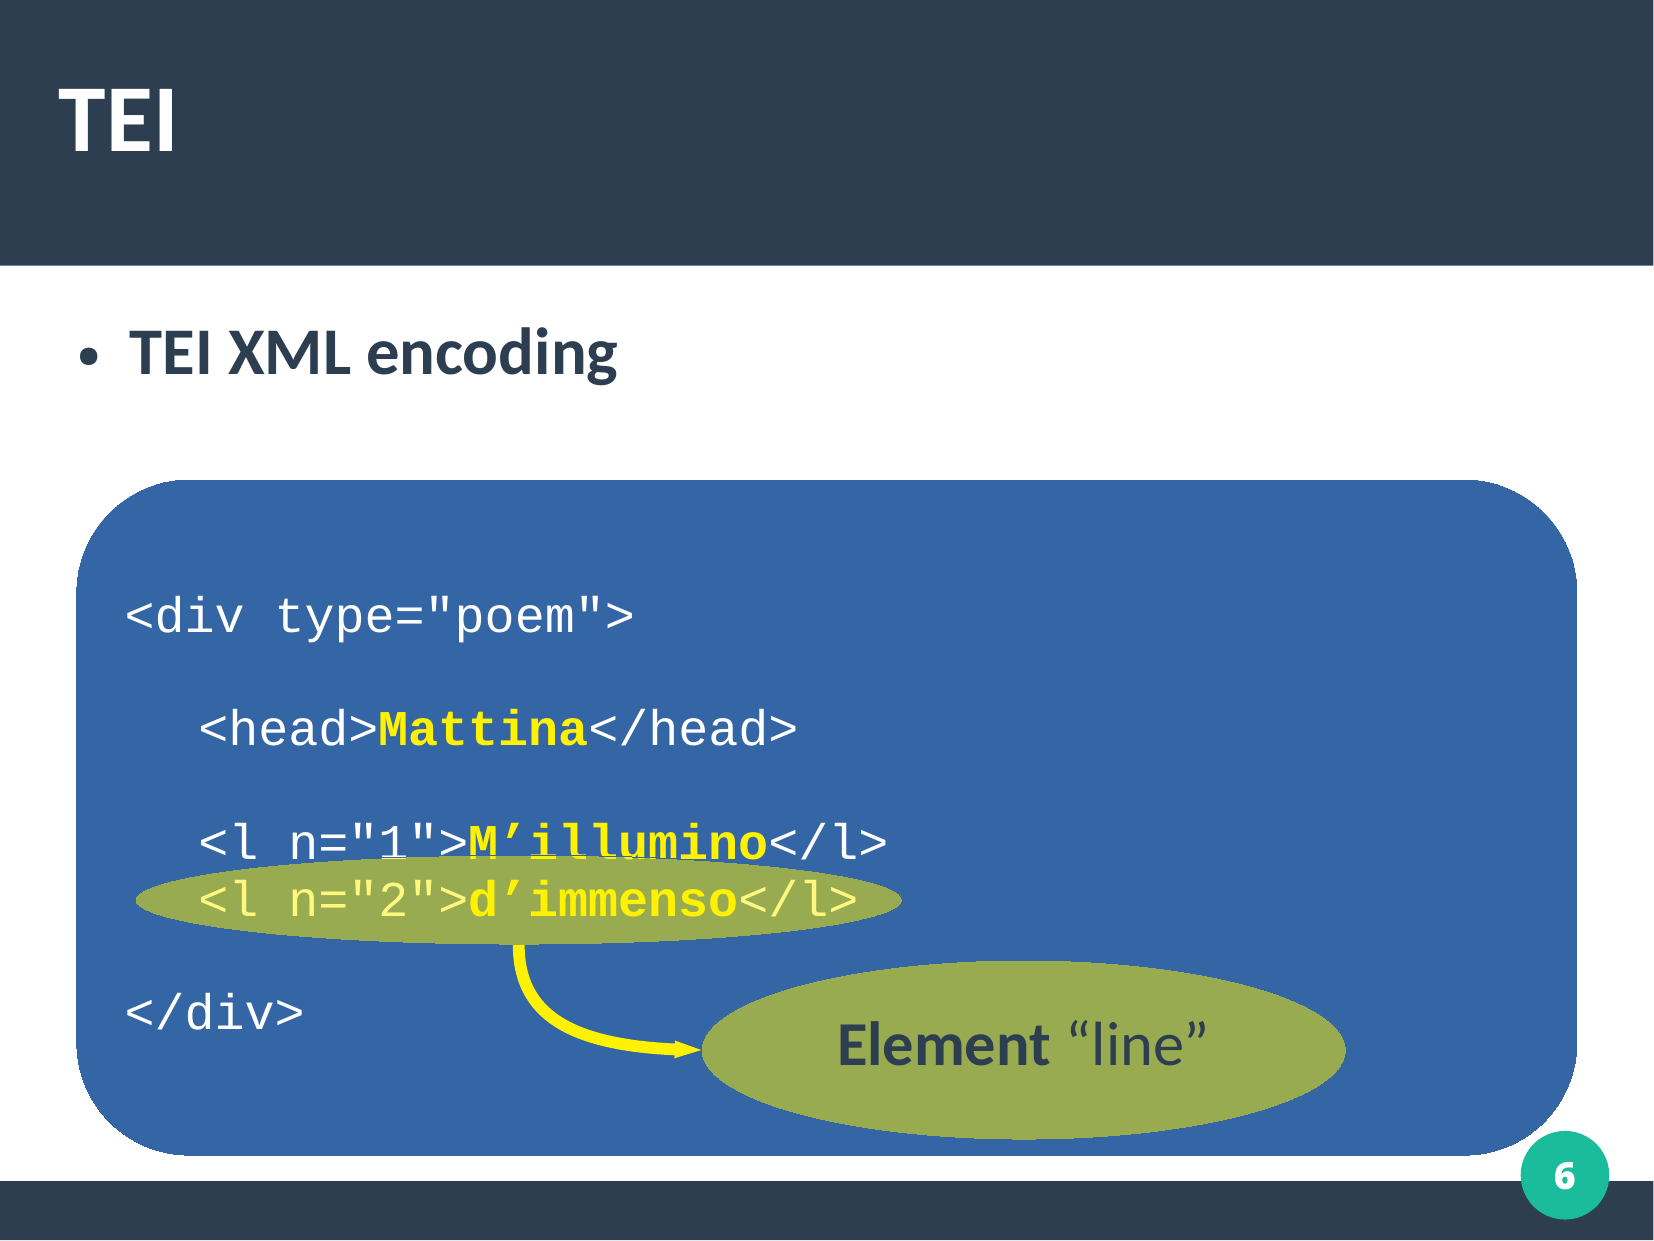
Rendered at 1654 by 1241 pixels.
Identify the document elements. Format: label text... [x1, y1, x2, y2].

text_box Element “line” [701, 960, 1347, 1141]
title TEI [59, 49, 1595, 207]
text_box [135, 855, 903, 946]
text_box <div type="poem"> <head>Mattina</head> <l n="1">M’illumino</l> <l n="2">d’immenso</l> </div> [76, 480, 1577, 1156]
list TEI XML encoding [59, 324, 1577, 406]
